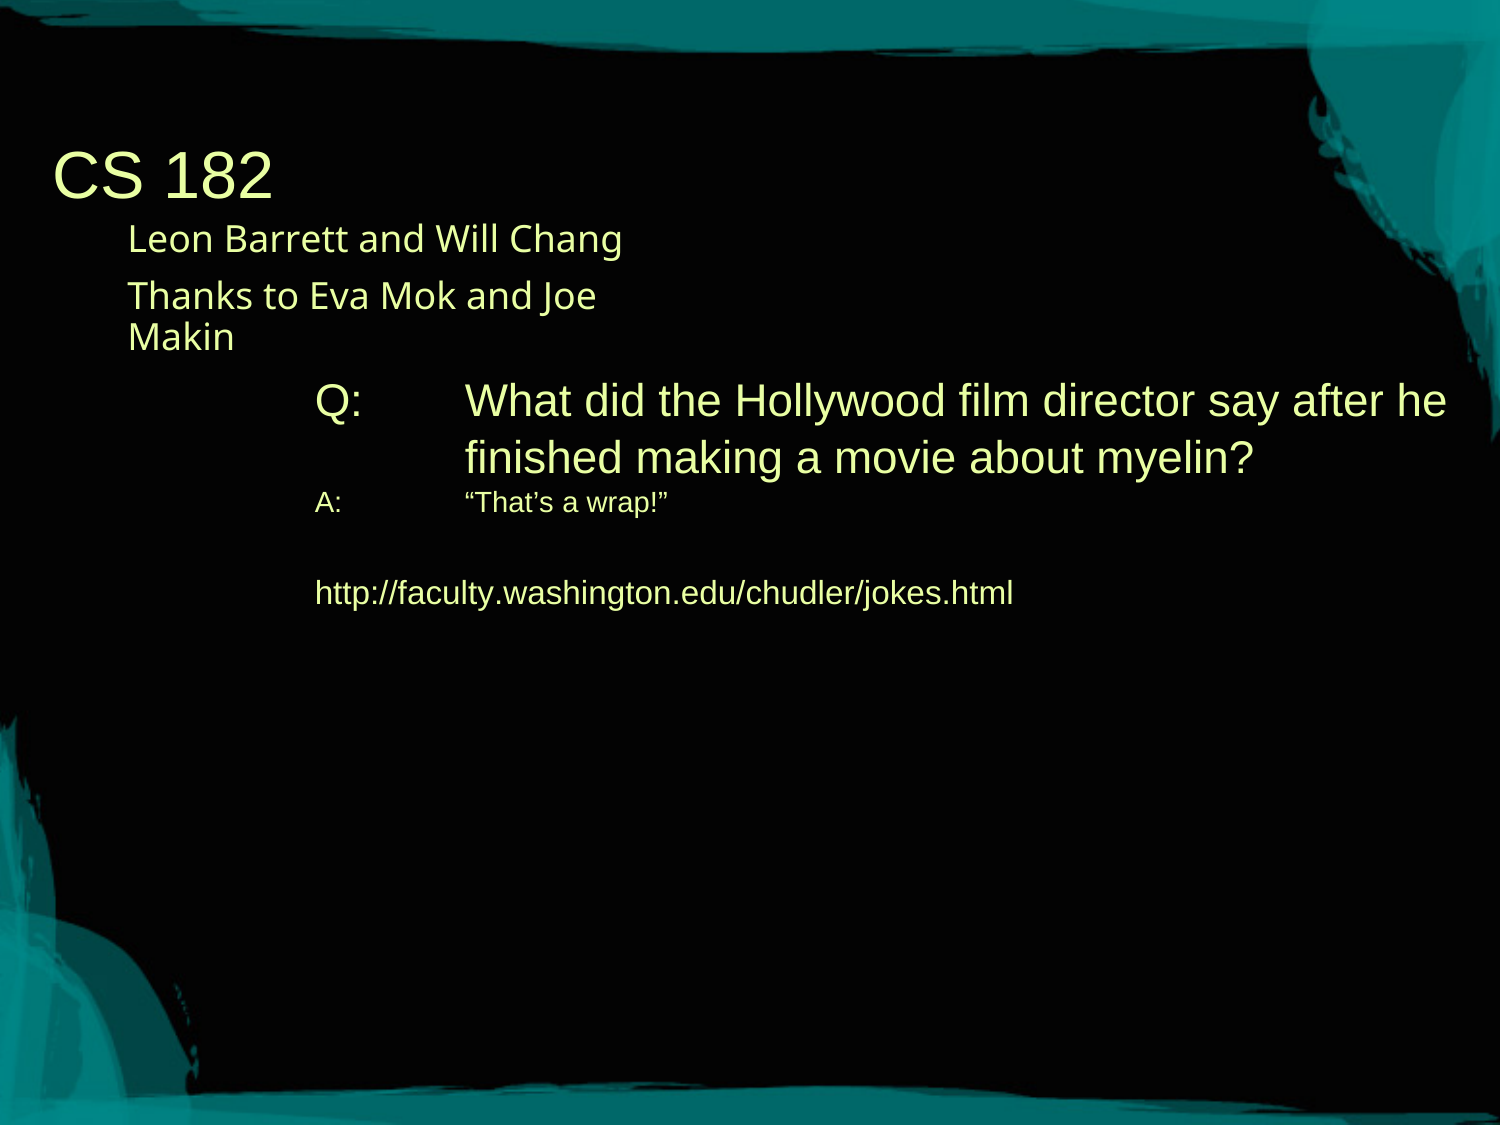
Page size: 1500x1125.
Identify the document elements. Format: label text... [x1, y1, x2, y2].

picture [0, 0, 1500, 1125]
text_box Q: What did the Hollywood film director say after he finished making a movie about myelin? A: “That’s a wrap!” http://faculty.washington.edu/chudler/jokes.html [300, 362, 1500, 619]
title CS 182 [37, 37, 1038, 221]
subtitle Leon Barrett and Will Chang Thanks to Eva Mok and Joe Makin [37, 212, 730, 363]
